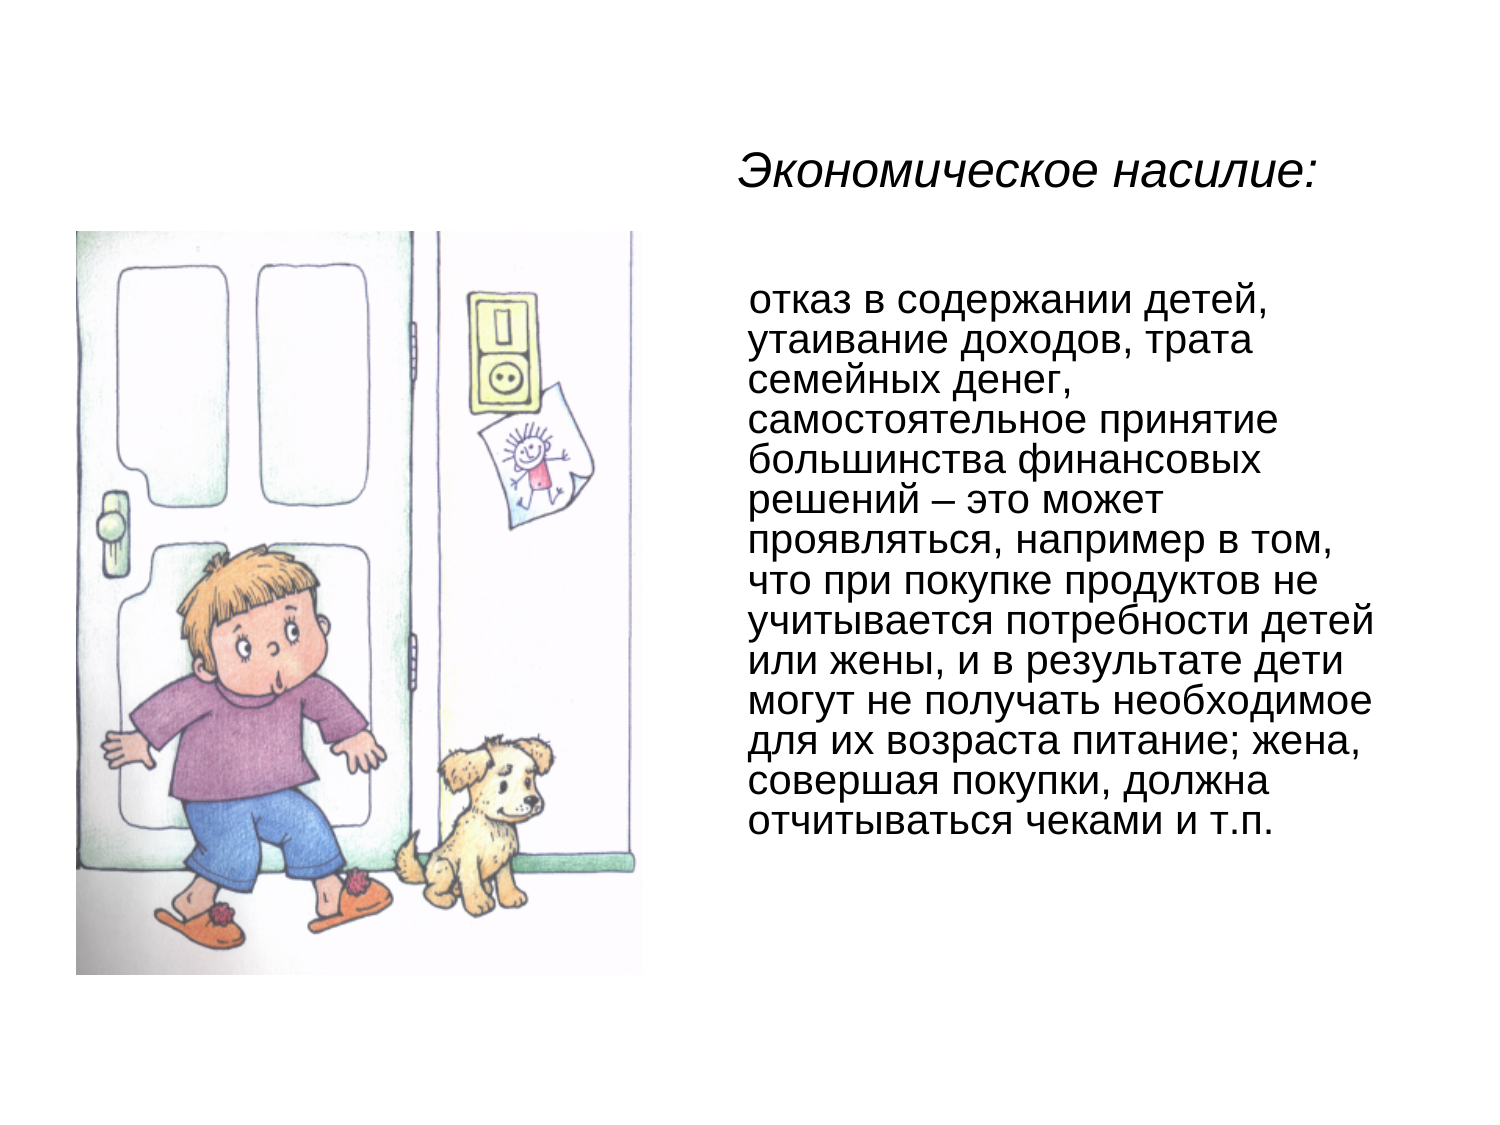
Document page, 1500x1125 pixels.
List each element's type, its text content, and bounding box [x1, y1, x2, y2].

title Экономическое насилие: [631, 42, 1426, 233]
list отказ в содержании детей, утаивание доходов, трата семейных денег, самостоятельное принятие большинства финансовых решений – это может проявляться, например в том, что при покупке продуктов не учитывается потребности детей или жены, и в результате дети могут не получать необходимое для их возраста питание; жена, совершая покупки, должна отчитываться чеками и т.п. [620, 208, 1424, 977]
picture [76, 231, 643, 975]
